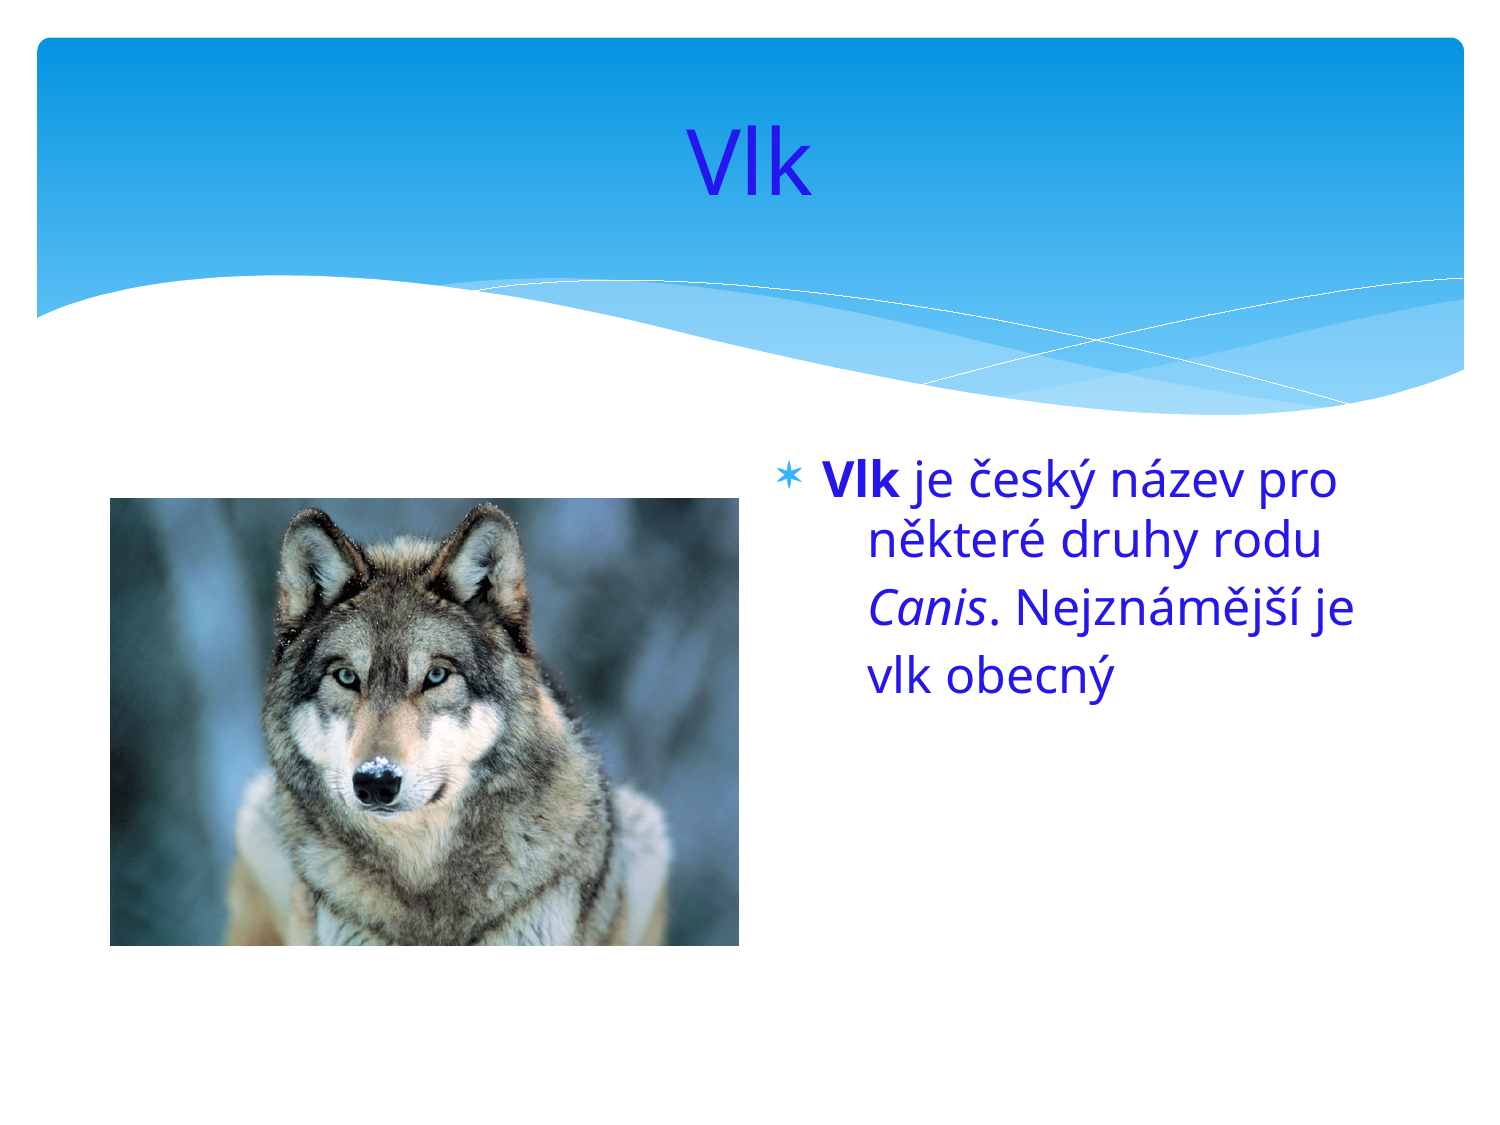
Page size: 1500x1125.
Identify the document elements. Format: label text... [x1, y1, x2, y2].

picture [110, 498, 739, 947]
list Vlk je český název pro některé druhy rodu Canis. Nejznámější je vlk obecný [761, 439, 1389, 1006]
title Vlk [75, 55, 1426, 262]
